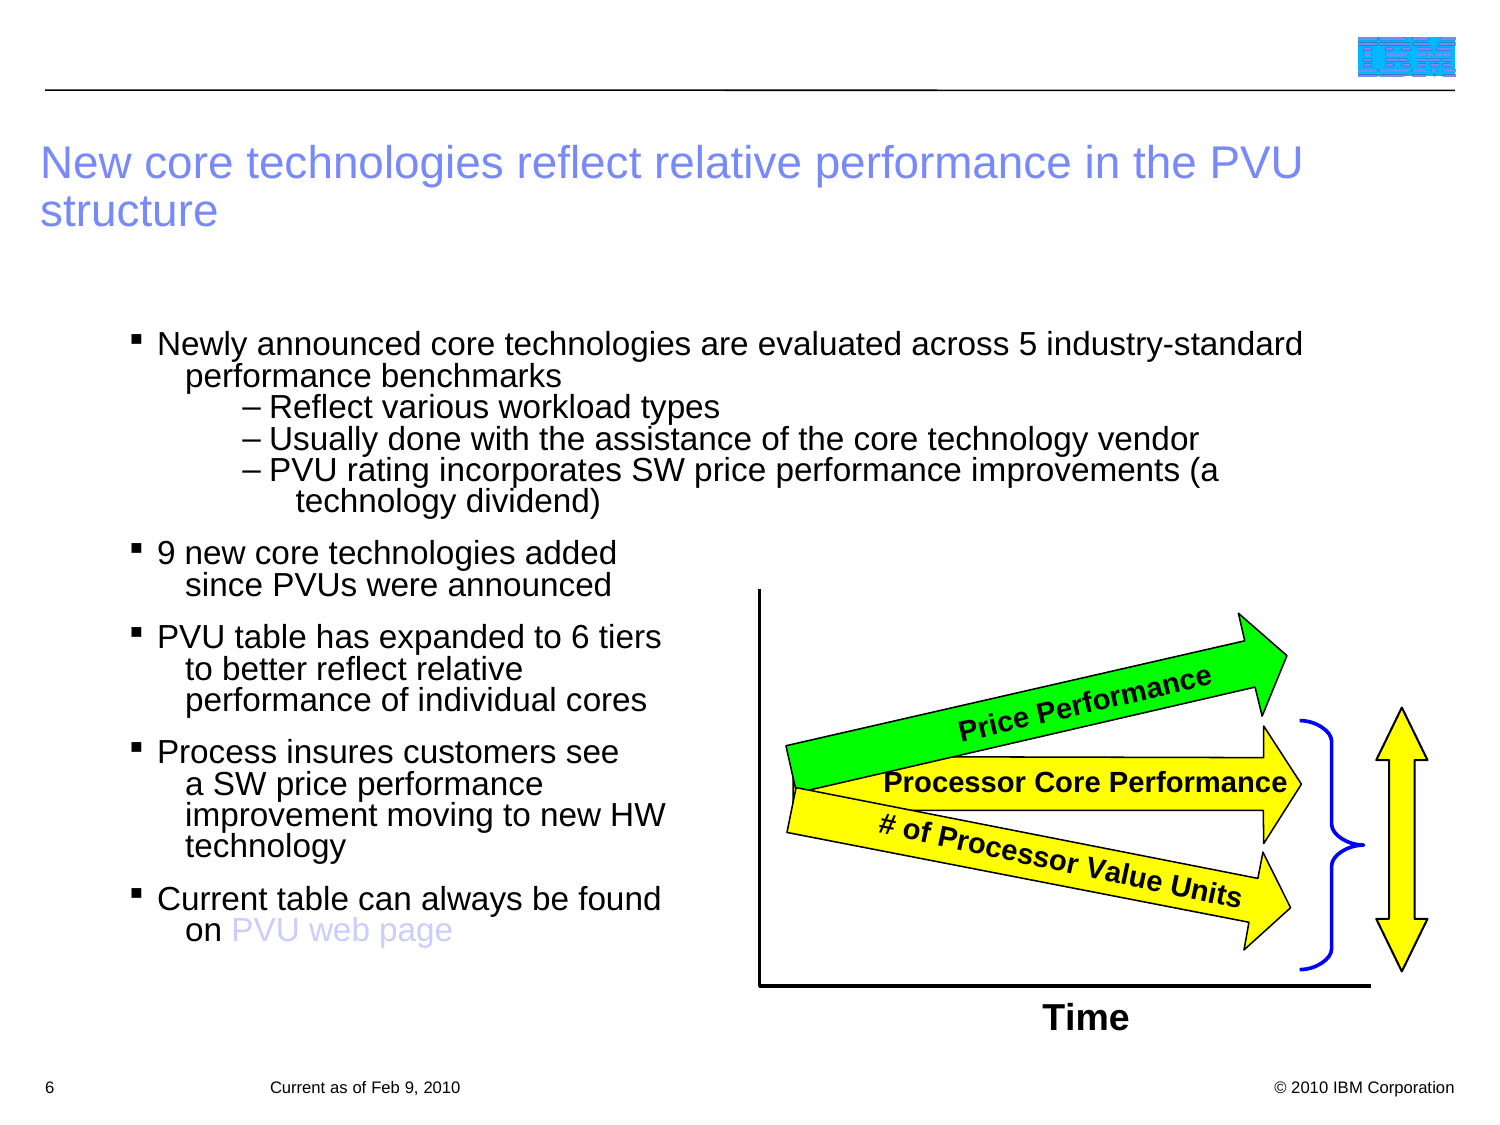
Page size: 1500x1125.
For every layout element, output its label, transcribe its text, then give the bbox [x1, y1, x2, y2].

text_box Price Performance [955, 658, 1216, 749]
list Newly announced core technologies are evaluated across 5 industry-standard performance benchmarks Reflect various workload types Usually done with the assistance of the core technology vendor PVU rating incorporates SW price performance improvements (a technology dividend) 9 new core technologies added since PVUs were announced PVU table has expanded to 6 tiers to better reflect relative performance of individual cores Process insures customers see a SW price performance improvement moving to new HW technology Current table can always be found on PVU web page [114, 323, 1353, 1090]
text_box # of Processor Value Units [876, 806, 1246, 917]
title New core technologies reflect relative performance in the PVU structure [25, 132, 1415, 274]
text_box [785, 613, 1302, 950]
text_box [1376, 707, 1428, 972]
text_box Time [1027, 988, 1146, 1047]
text_box Processor Core Performance [883, 766, 1289, 800]
